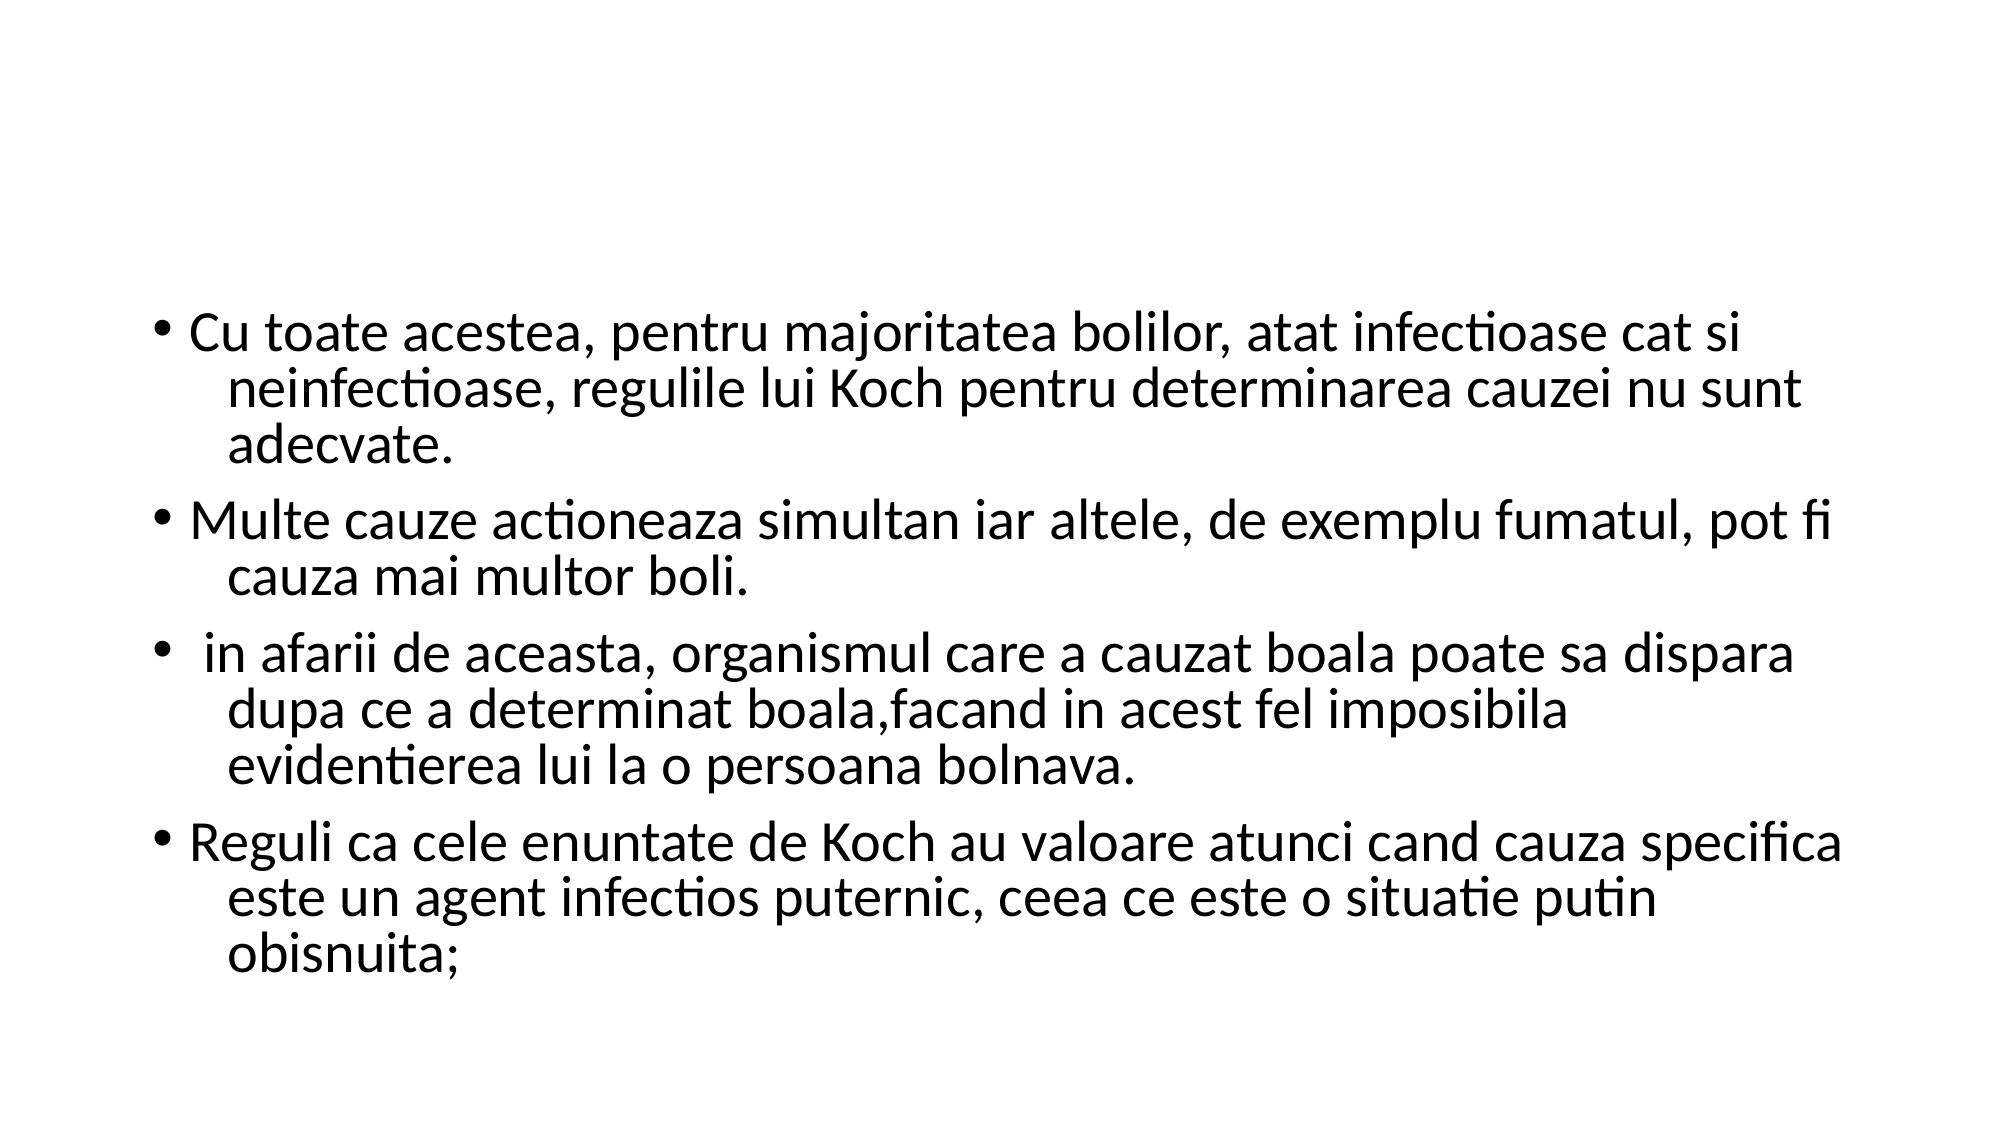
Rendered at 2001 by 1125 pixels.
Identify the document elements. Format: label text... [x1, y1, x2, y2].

list Cu toate acestea, pentru majoritatea bolilor, atat infectioase cat si neinfectioase, regulile lui Koch pentru determinarea cauzei nu sunt adecvate. Multe cauze actioneaza simultan iar altele, de exemplu fumatul, pot fi cauza mai multor boli. in afarii de aceasta, organismul care a cauzat boala poate sa dispara dupa ce a determinat boala,facand in acest fel imposibila evidentierea lui la o persoana bolnava. Reguli ca cele enuntate de Koch au valoare atunci cand cauza specifica este un agent infectios puternic, ceea ce este o situatie putin obisnuita; [137, 299, 1863, 1014]
